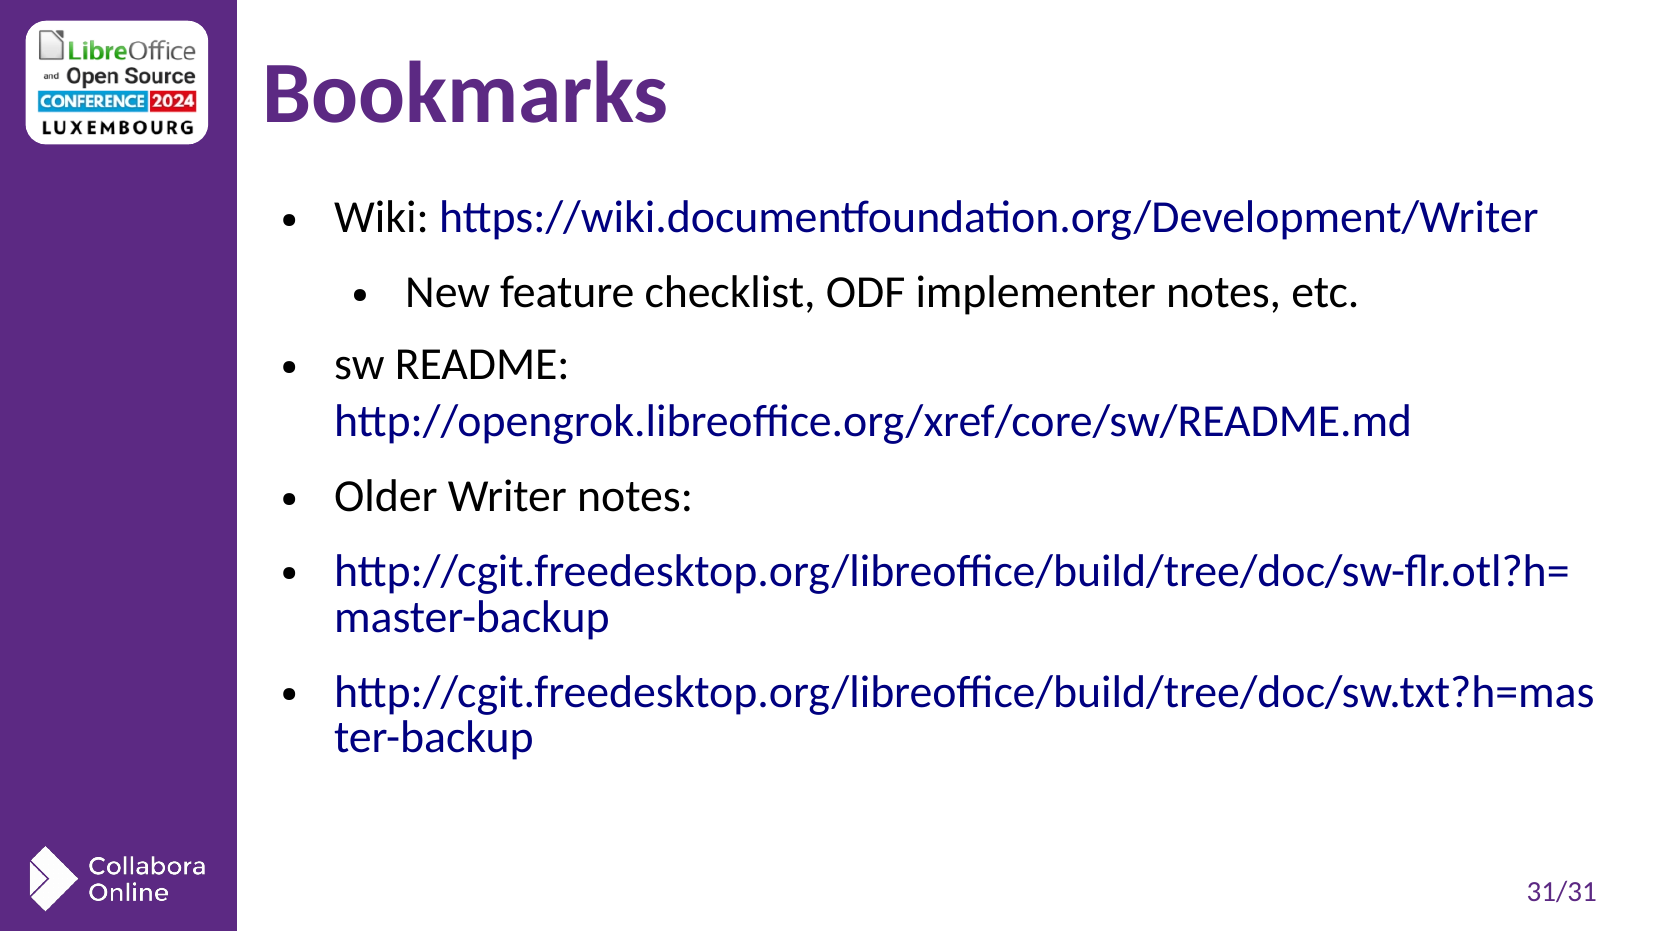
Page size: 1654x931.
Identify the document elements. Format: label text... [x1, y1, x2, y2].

list Wiki: https://wiki.documentfoundation.org/Development/Writer New feature checklist, ODF implementer notes, etc. sw README: http://opengrok.libreoffice.org/xref/core/sw/README.md Older Writer notes: http://cgit.freedesktop.org/libreoffice/build/tree/doc/sw-flr.otl?h=master-backup http://cgit.freedesktop.org/libreoffice/build/tree/doc/sw.txt?h=master-backup [263, 187, 1605, 856]
picture [34, 26, 200, 139]
title Bookmarks [262, 13, 1644, 145]
picture [25, 841, 209, 916]
